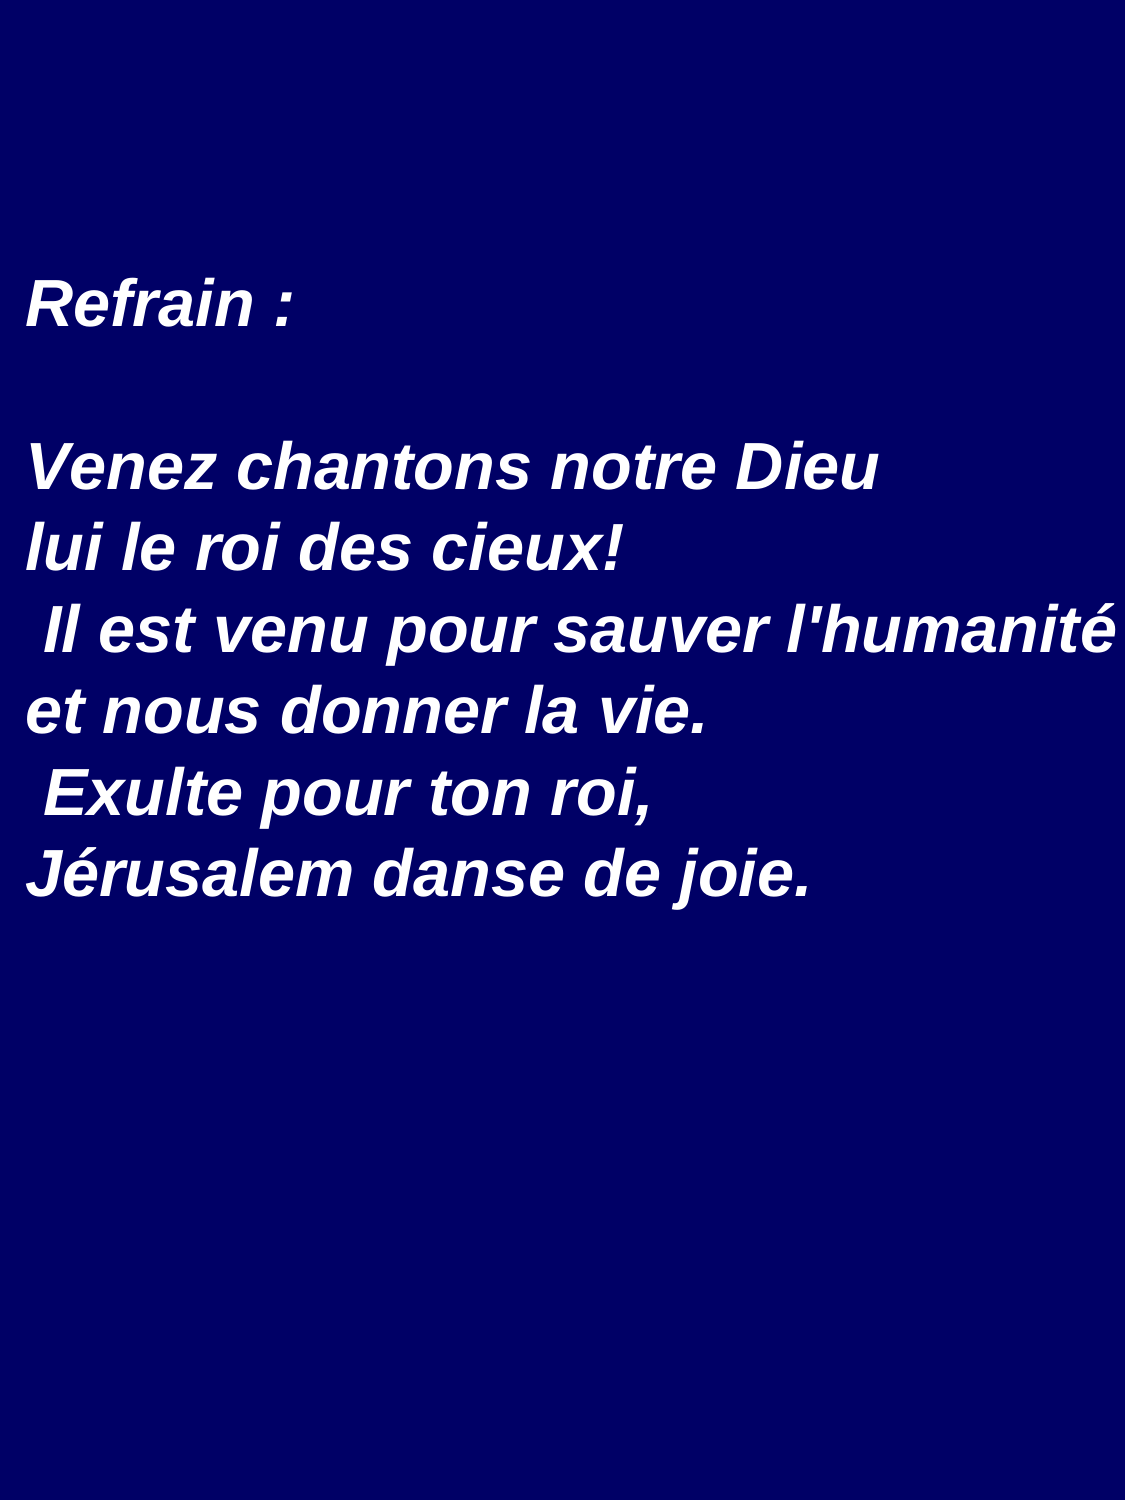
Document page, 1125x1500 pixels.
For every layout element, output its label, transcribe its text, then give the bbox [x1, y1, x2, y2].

text_box Refrain : Venez chantons notre Dieu lui le roi des cieux! Il est venu pour sauver l'humanité et nous donner la vie. Exulte pour ton roi, Jérusalem danse de joie. [10, 268, 1125, 1144]
